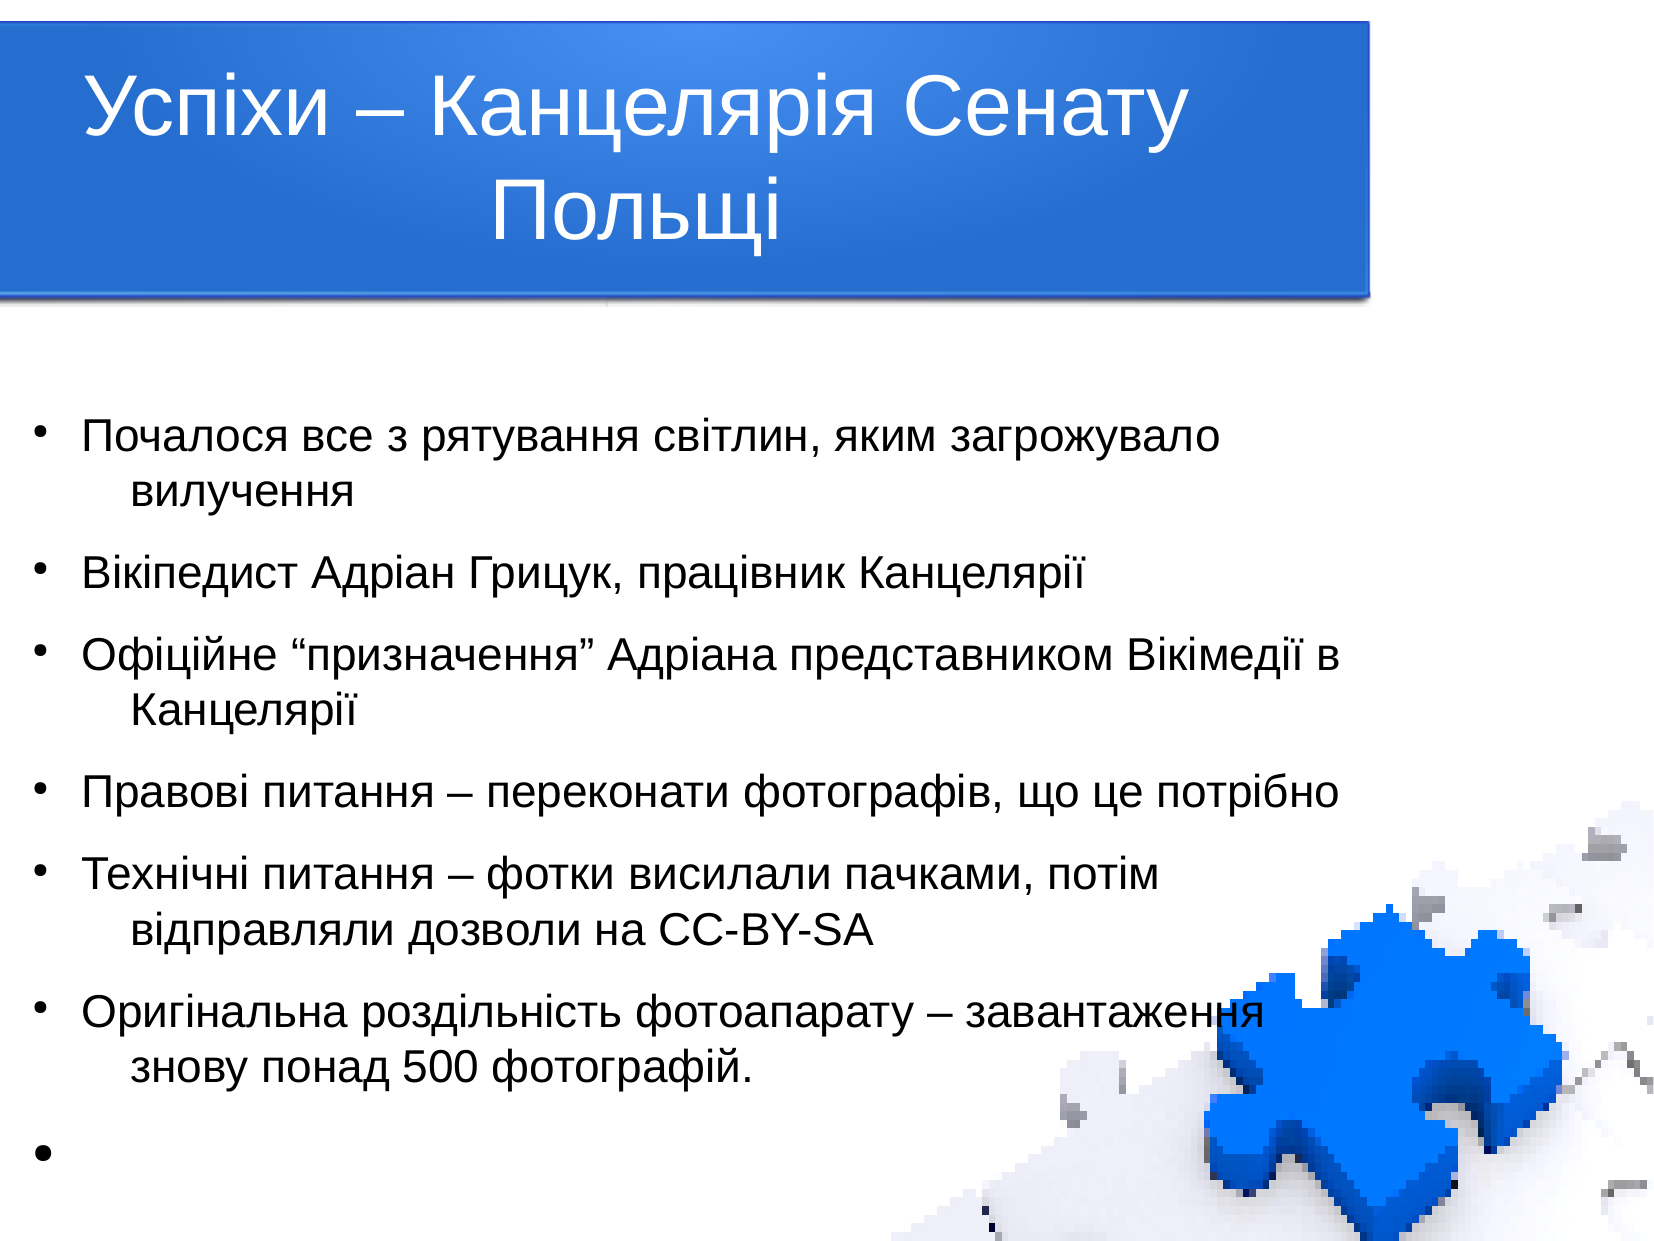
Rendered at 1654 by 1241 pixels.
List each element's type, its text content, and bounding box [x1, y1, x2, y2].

list Почалося все з рятування світлин, яким загрожувало вилучення Вікіпедист Адріан Грицук, працівник Канцелярії Офіційне “призначення” Адріана представником Вікімедії в Канцелярії Правові питання – переконати фотографів, що це потрібно Технічні питання – фотки висилали пачками, потім відправляли дозволи на CC-BY-SA Оригінальна роздільність фотоапарату – завантаження знову понад 500 фотографій. [0, 404, 1351, 1109]
title Успіхи – Канцелярія Сенату Польщі [0, 49, 1273, 257]
